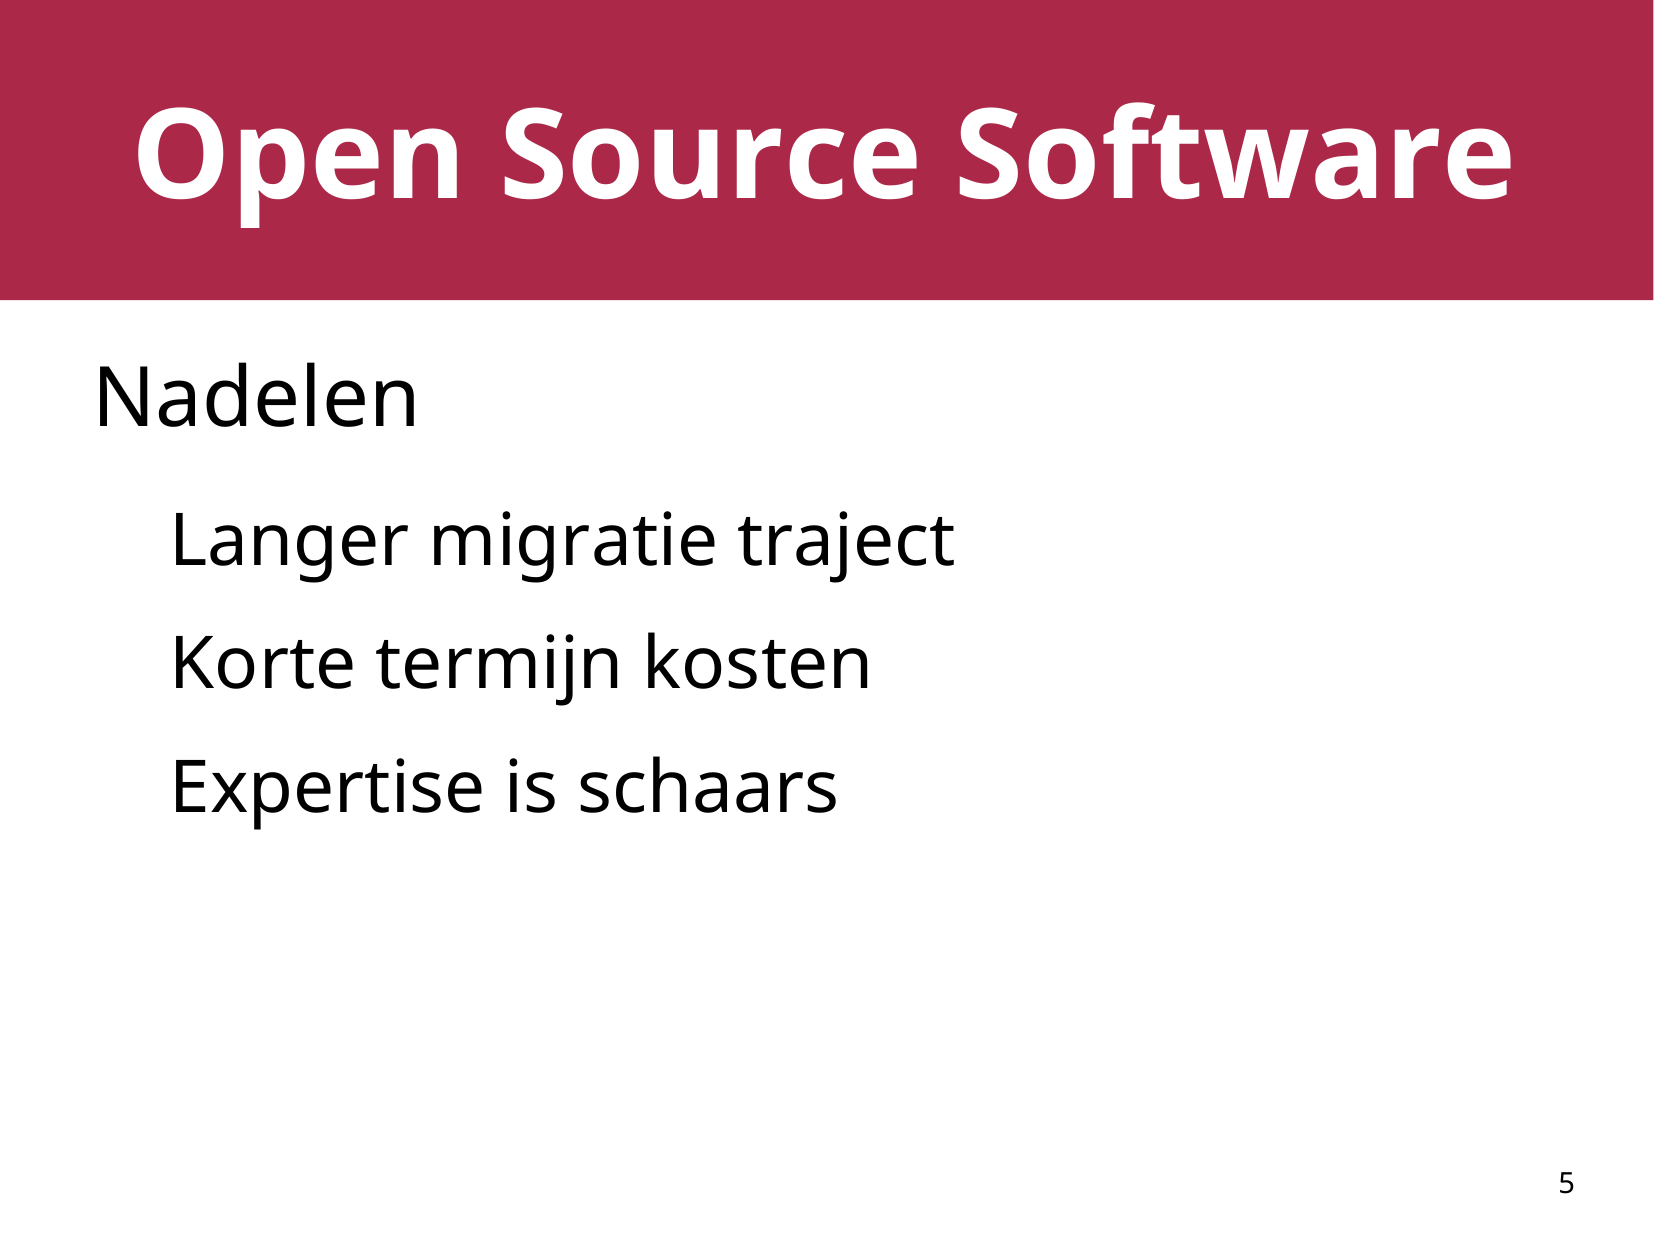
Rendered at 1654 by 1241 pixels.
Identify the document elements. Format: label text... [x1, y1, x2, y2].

list Nadelen Langer migratie traject Korte termijn kosten Expertise is schaars [75, 337, 1576, 1126]
title Open Source Software [75, 0, 1576, 301]
